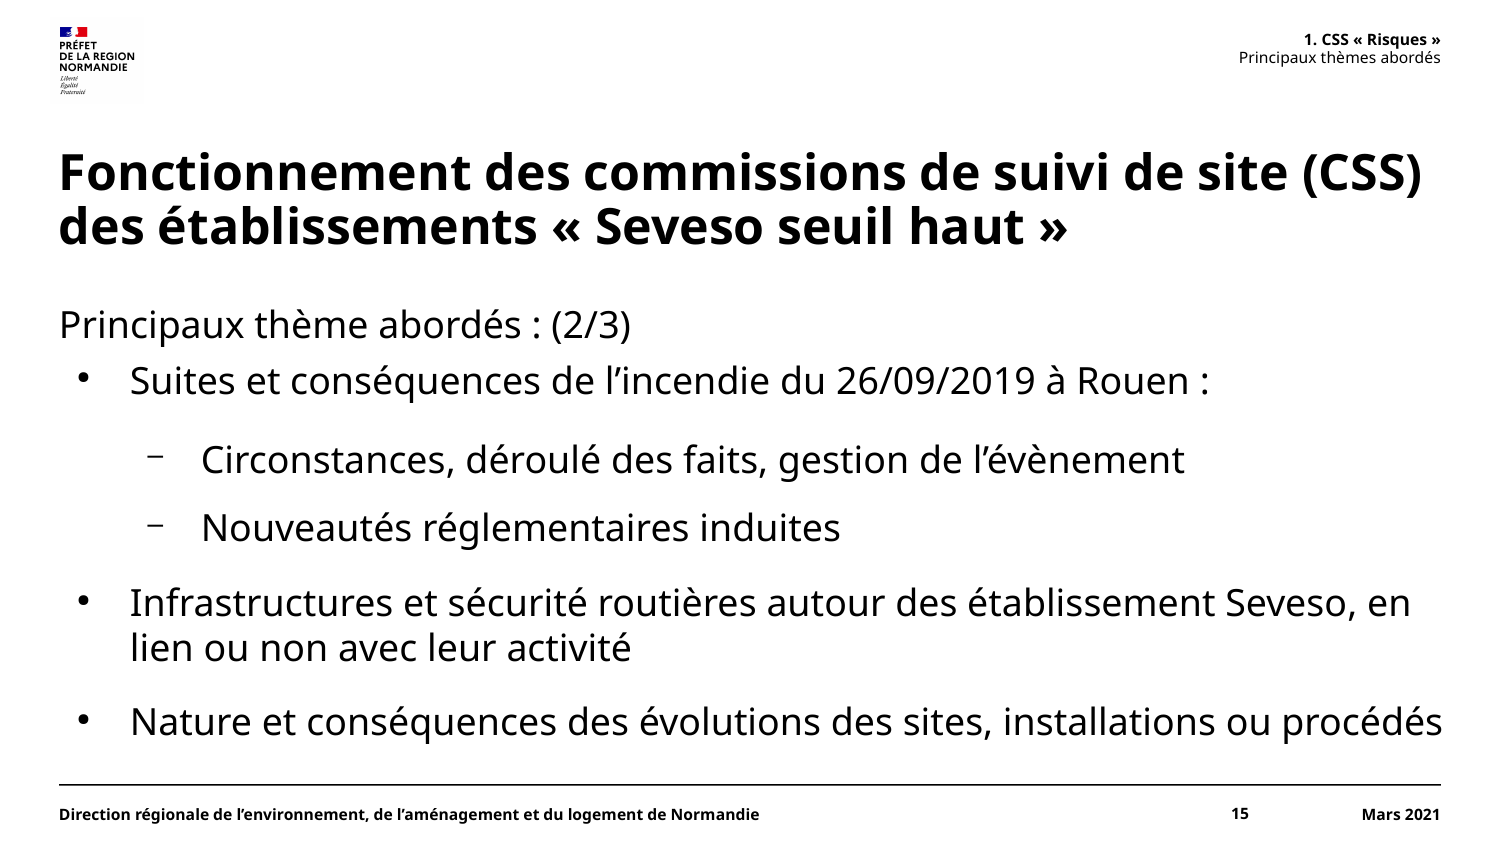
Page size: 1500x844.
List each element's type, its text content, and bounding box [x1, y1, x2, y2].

picture [50, 17, 144, 104]
list CSS « Risques » Principaux thèmes abordés [543, 29, 1441, 89]
footer Direction régionale de l’environnement, de l’aménagement et du logement de Normandie [59, 784, 1027, 844]
title Fonctionnement des commissions de suivi de site (CSS) des établissements « Seveso seuil haut » [59, 147, 1441, 266]
slide_number <numéro> [1027, 784, 1249, 844]
slide_number Mars 2021 [1249, 784, 1441, 844]
list Principaux thème abordés : (2/3) Suites et conséquences de l’incendie du 26/09/2019 à Rouen : Circonstances, déroulé des faits, gestion de l’évènement Nouveautés réglementaires induites Infrastructures et sécurité routières autour des établissement Seveso, en lien ou non avec leur activité Nature et conséquences des évolutions des sites, installations ou procédés [59, 301, 1454, 724]
